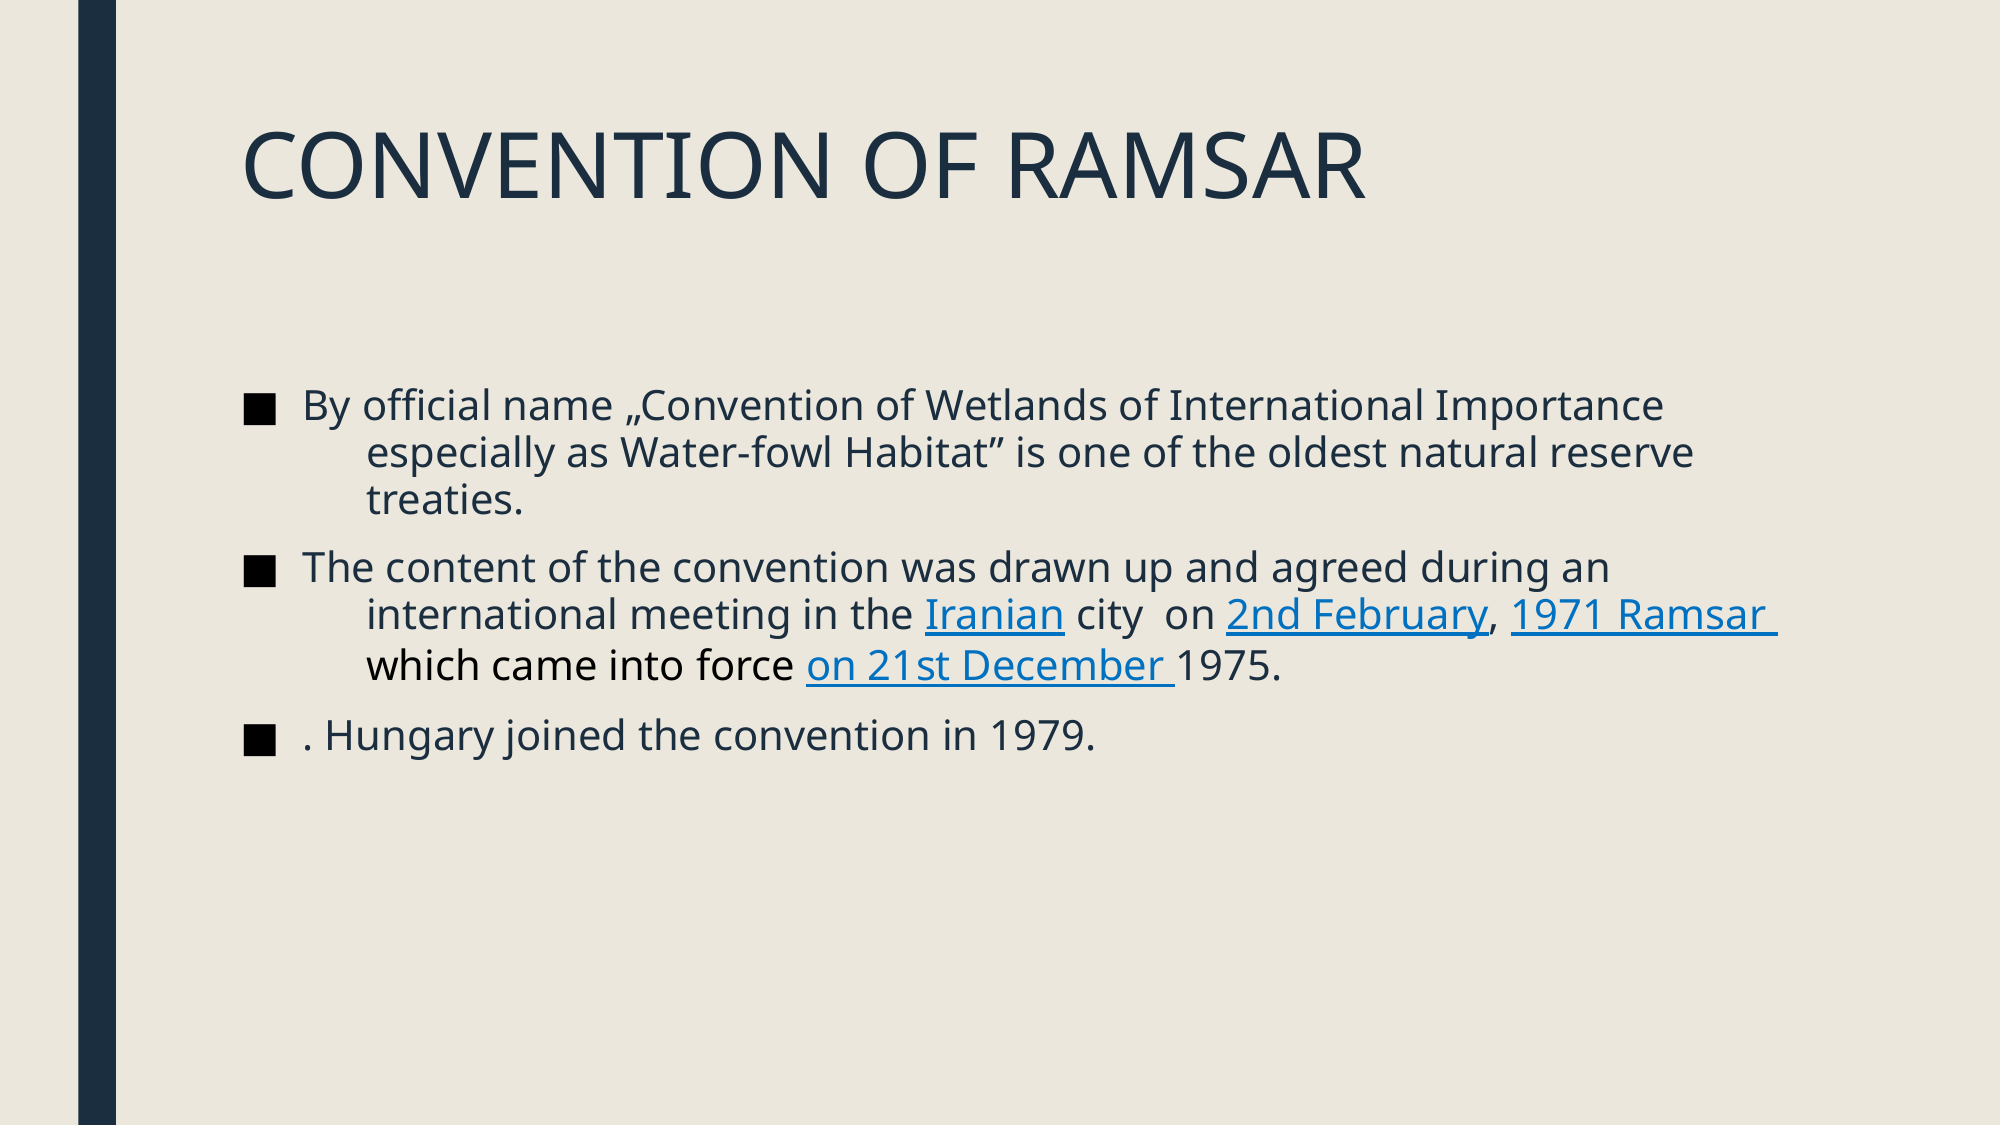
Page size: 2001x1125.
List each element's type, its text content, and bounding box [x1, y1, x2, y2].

title CONVENTION OF RAMSAR [225, 112, 1801, 357]
list By official name „Convention of Wetlands of International Importance especially as Water-fowl Habitat” is one of the oldest natural reserve treaties. The content of the convention was drawn up and agreed during an international meeting in the Iranian city on 2nd February, 1971 Ramsar which came into force on 21st December 1975. . Hungary joined the convention in 1979. [225, 375, 1801, 963]
